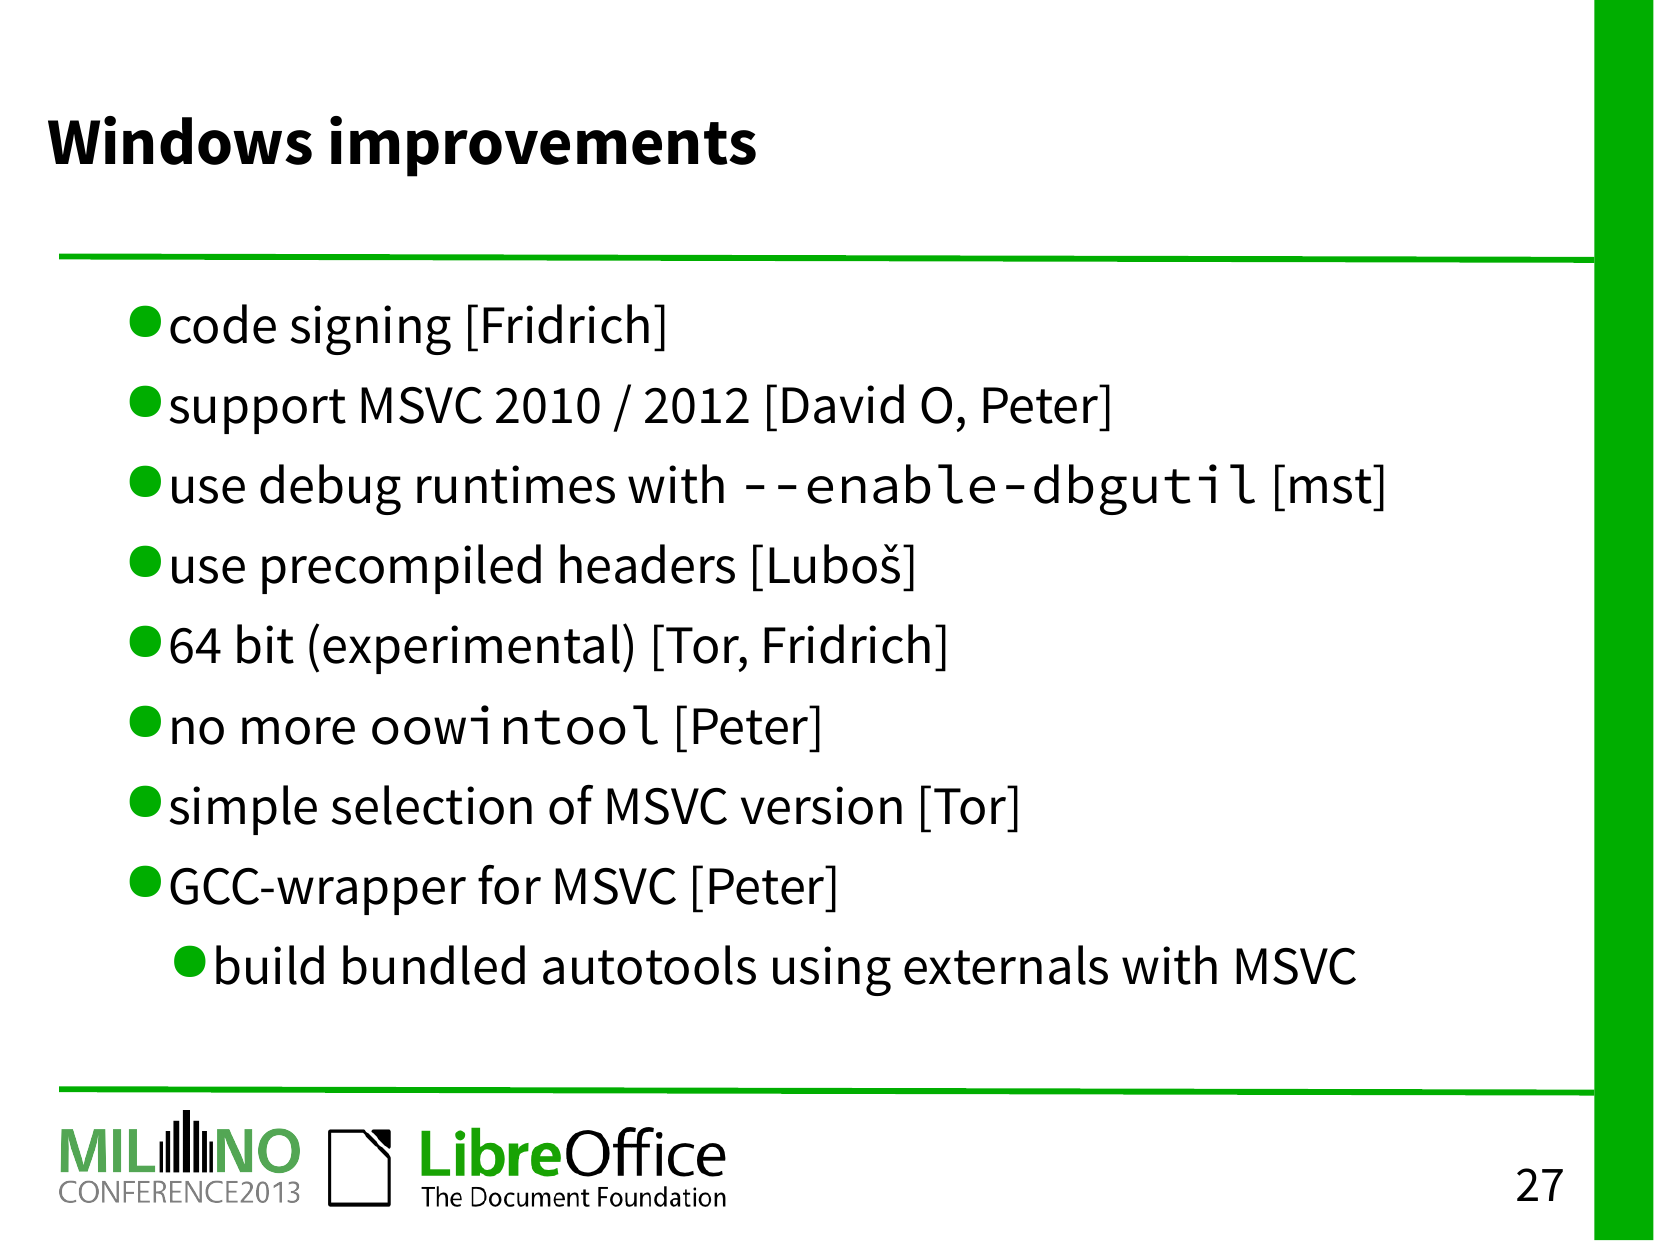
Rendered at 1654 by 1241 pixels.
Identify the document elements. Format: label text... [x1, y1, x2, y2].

title Windows improvements [47, 36, 1583, 245]
picture [59, 1093, 756, 1241]
list code signing [Fridrich] support MSVC 2010 / 2012 [David O, Peter] use debug runtimes with --enable-dbgutil [mst] use precompiled headers [Luboš] 64 bit (experimental) [Tor, Fridrich] no more oowintool [Peter] simple selection of MSVC version [Tor] GCC-wrapper for MSVC [Peter] build bundled autotools using externals with MSVC [35, 290, 1524, 1010]
